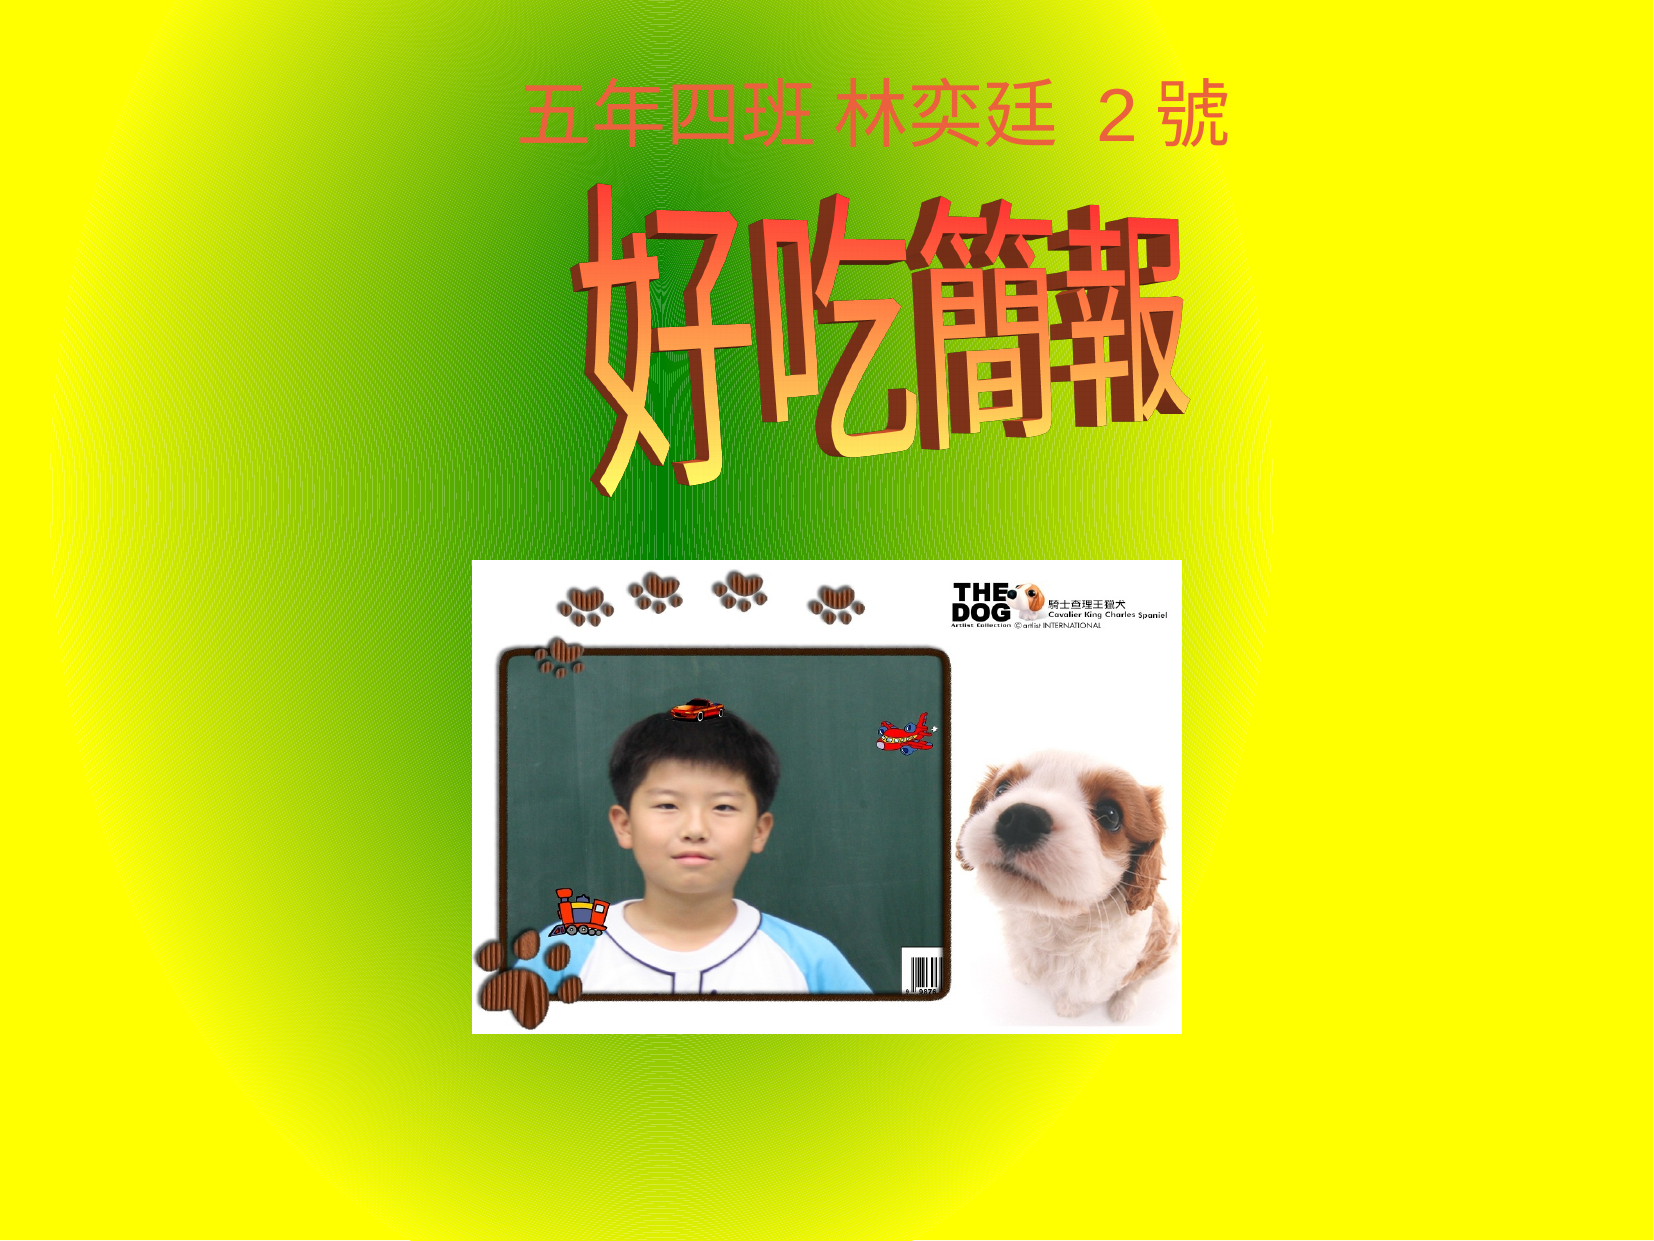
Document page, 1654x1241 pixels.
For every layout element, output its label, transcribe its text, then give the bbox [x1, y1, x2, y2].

picture [472, 560, 1182, 1034]
text_box 五年四班 林奕廷 2號 [501, 47, 1359, 153]
